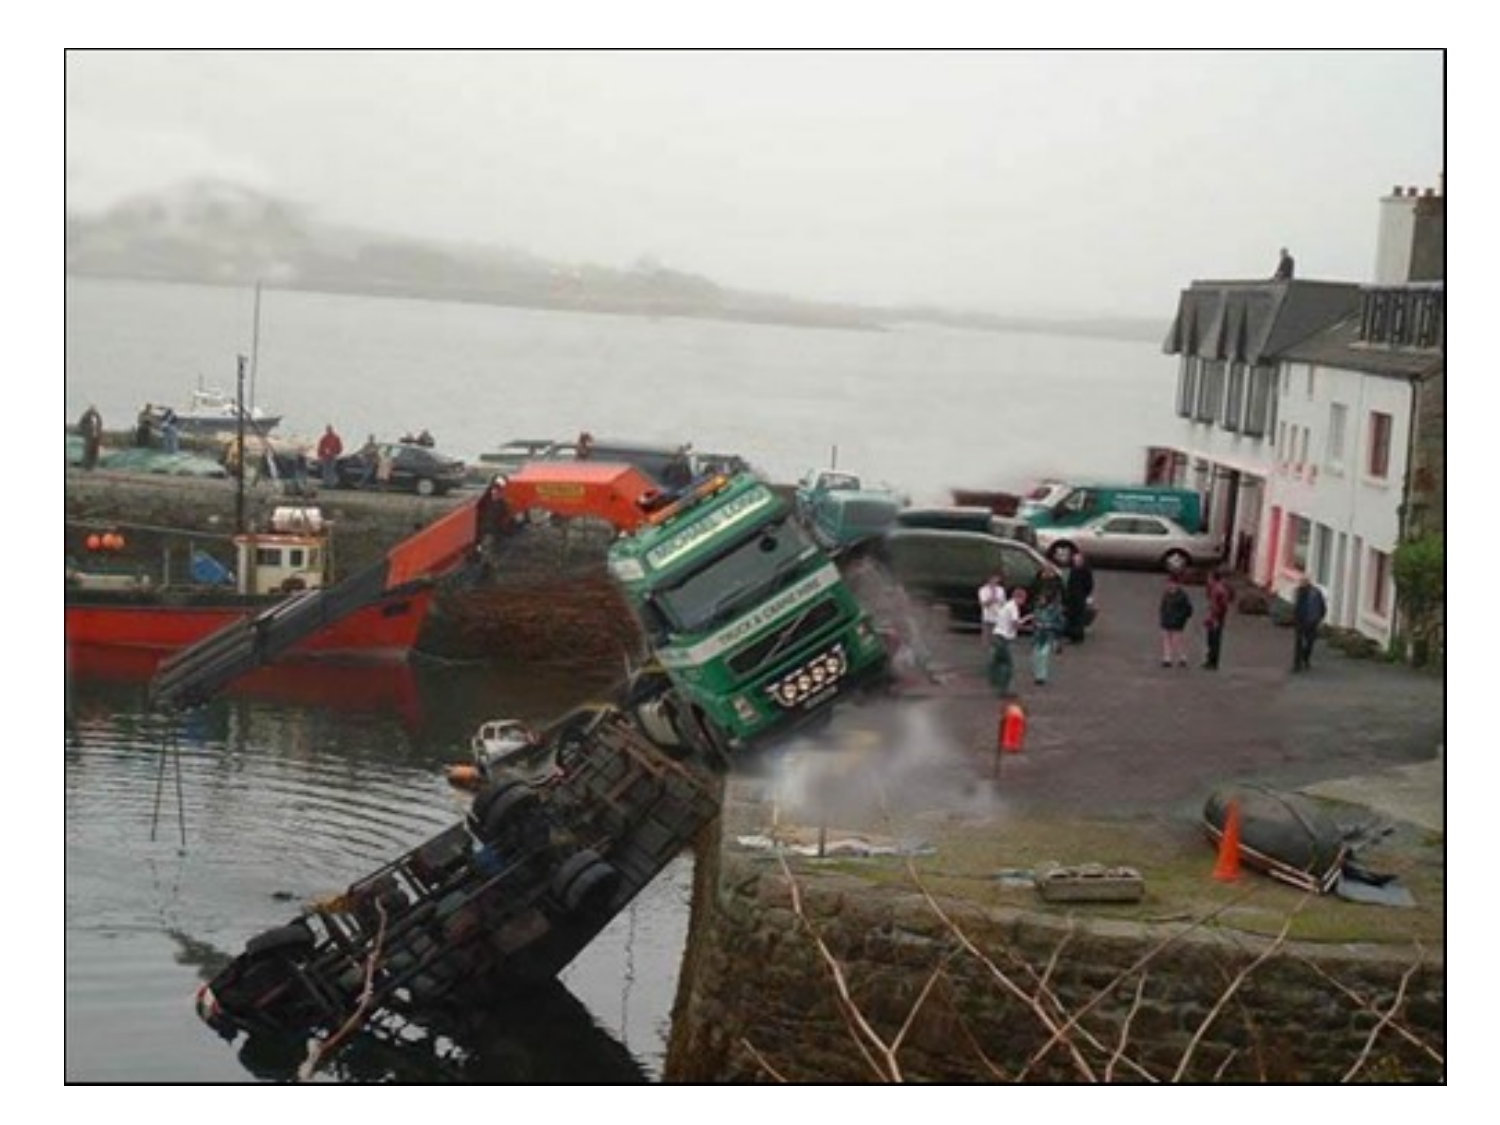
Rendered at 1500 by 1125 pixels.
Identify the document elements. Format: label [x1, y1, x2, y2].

picture [64, 48, 1447, 1086]
